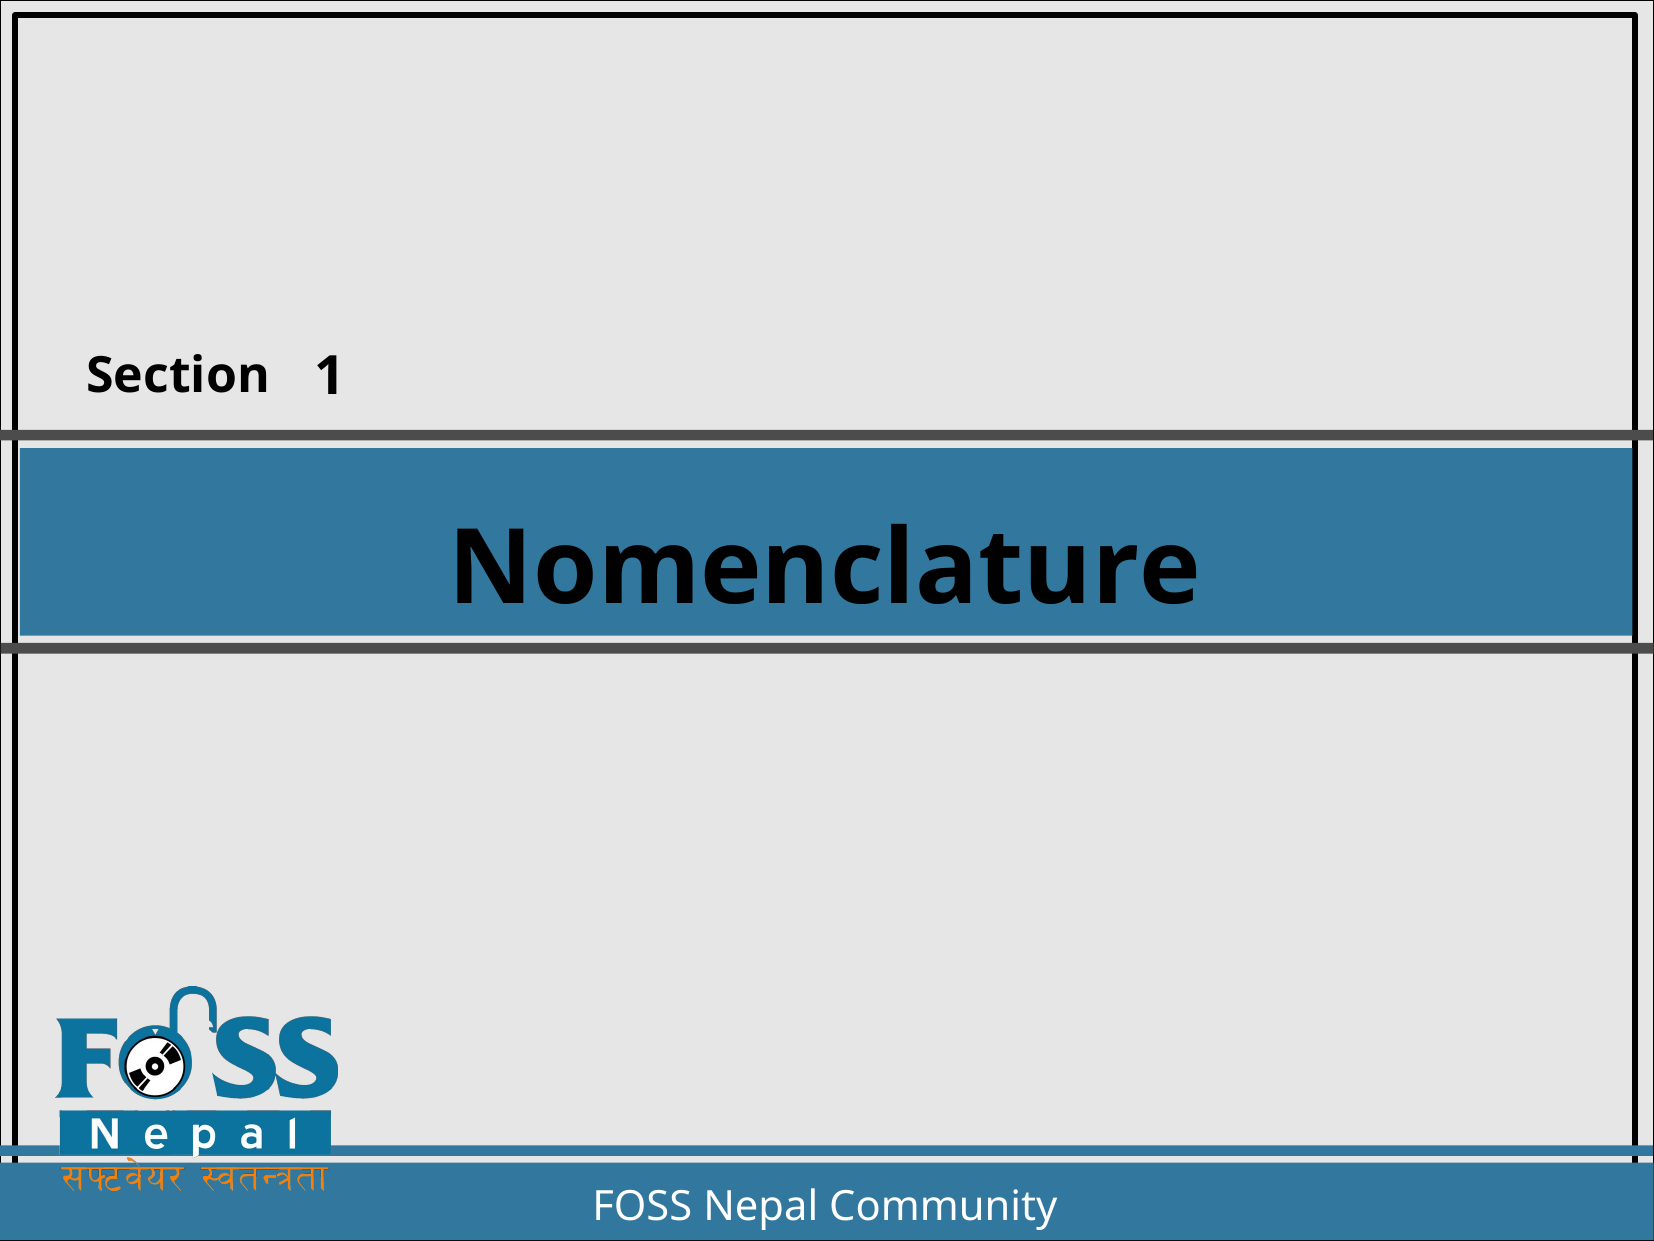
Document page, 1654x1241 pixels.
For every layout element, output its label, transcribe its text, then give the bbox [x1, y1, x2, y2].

text_box Nomenclature [37, 484, 1613, 621]
text_box 1 [300, 328, 1201, 407]
picture [55, 986, 338, 1191]
picture [197, 986, 338, 1085]
